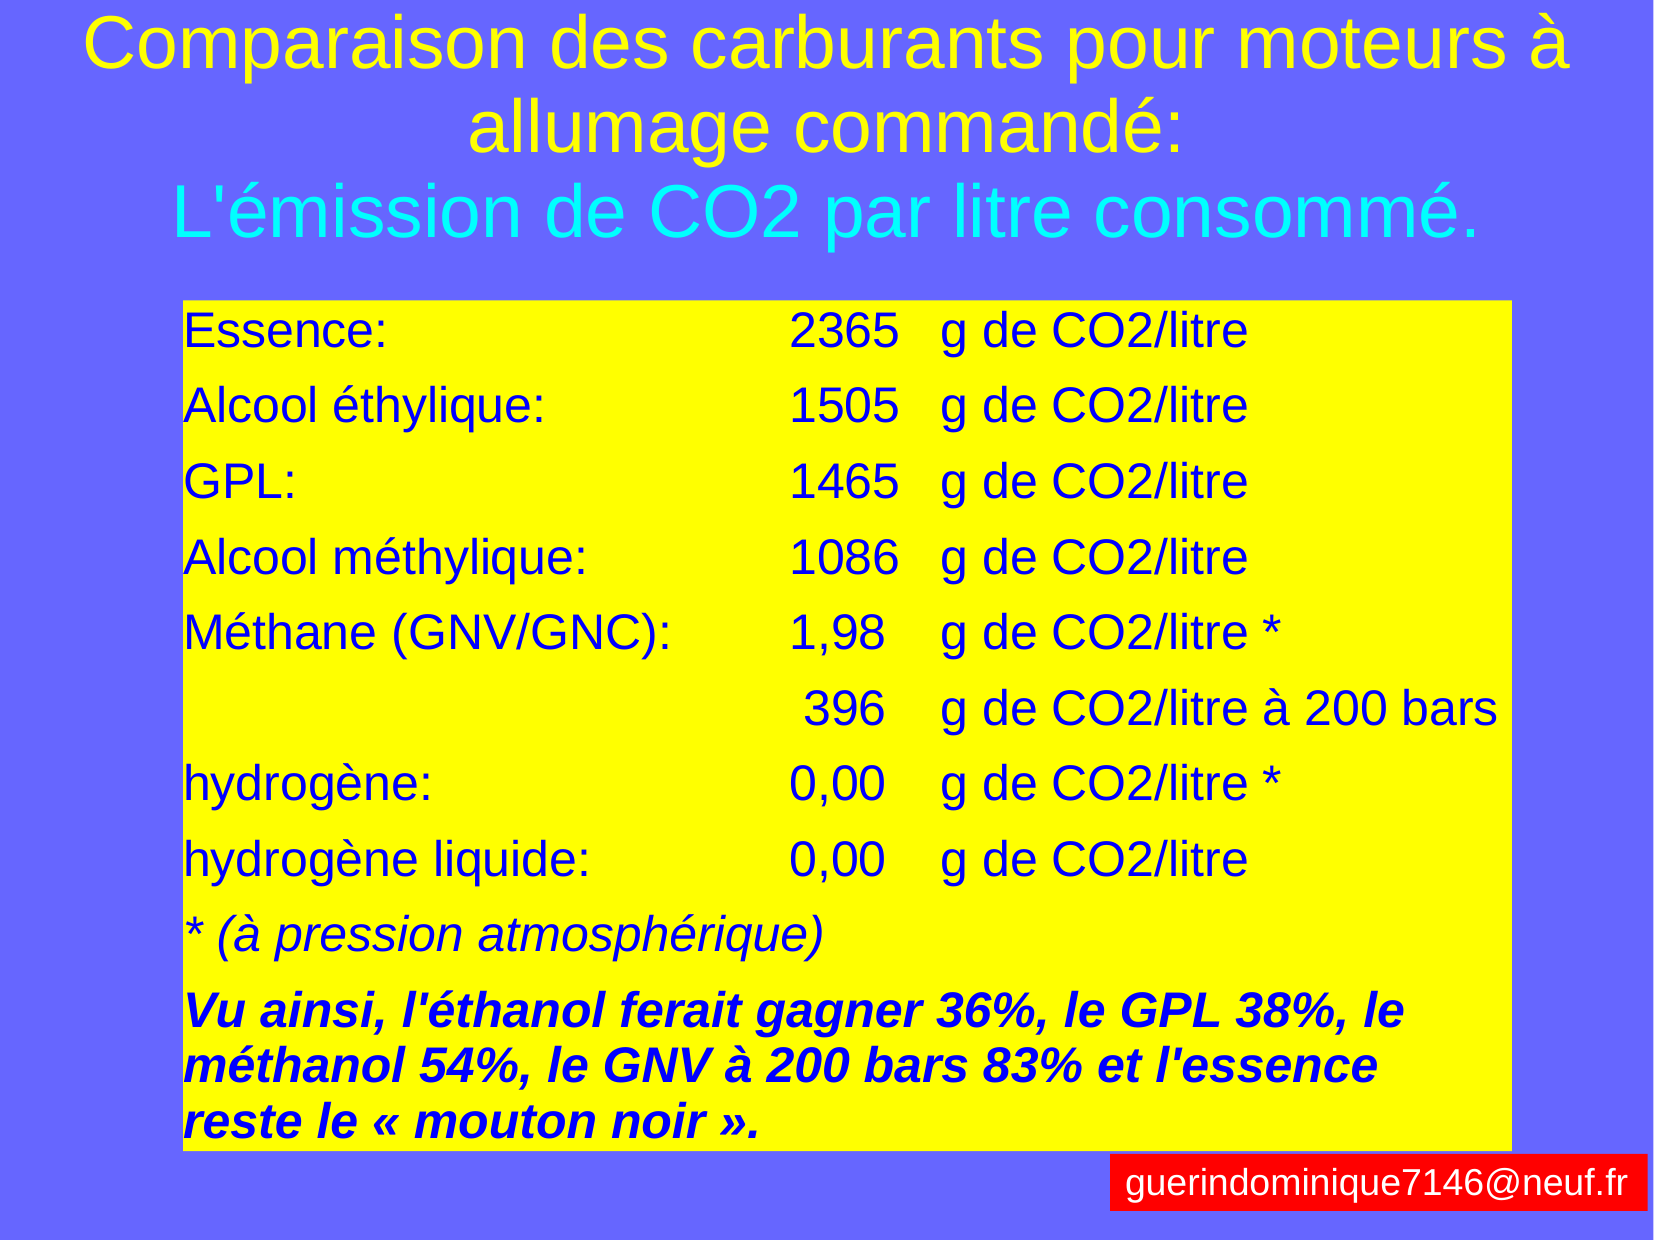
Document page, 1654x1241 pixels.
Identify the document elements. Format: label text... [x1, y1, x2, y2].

text_box guerindominique7146@neuf.fr [1110, 1153, 1648, 1211]
subtitle Essence: 2365 g de CO2/litre Alcool éthylique: 1505 g de CO2/litre GPL: 1465 g de CO2/litre Alcool méthylique: 1086 g de CO2/litre Méthane (GNV/GNC): 1,98 g de CO2/litre * 396 g de CO2/litre à 200 bars hydrogène: 0,00 g de CO2/litre * hydrogène liquide: 0,00 g de CO2/litre * (à pression atmosphérique) Vu ainsi, l'éthanol ferait gagner 36%, le GPL 38%, le méthanol 54%, le GNV à 200 bars 83% et l'essence reste le « mouton noir ». [183, 300, 1512, 1152]
title Comparaison des carburants pour moteurs à allumage commandé: L'émission de CO2 par litre consommé. [29, 1, 1625, 253]
